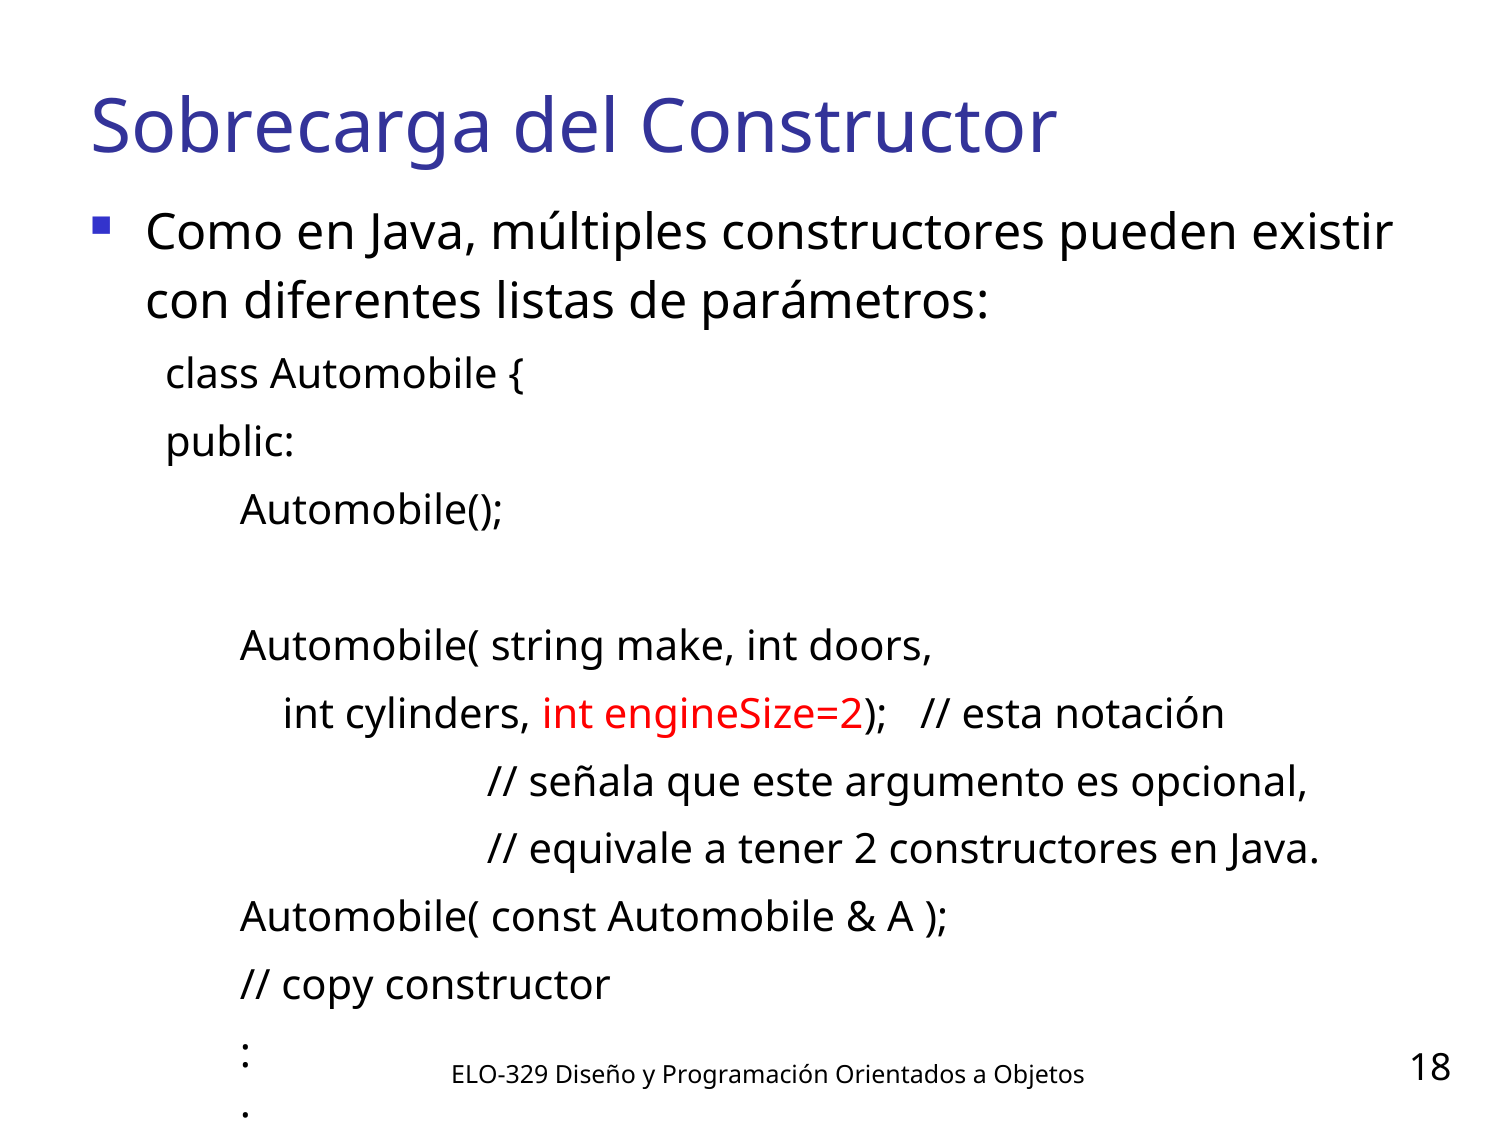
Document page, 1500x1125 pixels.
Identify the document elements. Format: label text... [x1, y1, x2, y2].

title Sobrecarga del Constructor [75, 4, 1500, 183]
list Como en Java, múltiples constructores pueden existir con diferentes listas de parámetros: class Automobile { public: Automobile(); Automobile( string make, int doors, int cylinders, int engineSize=2); // esta notación // señala que este argumento es opcional, // equivale a tener 2 constructores en Java. Automobile( const Automobile & A ); // copy constructor : : [75, 187, 1462, 1020]
